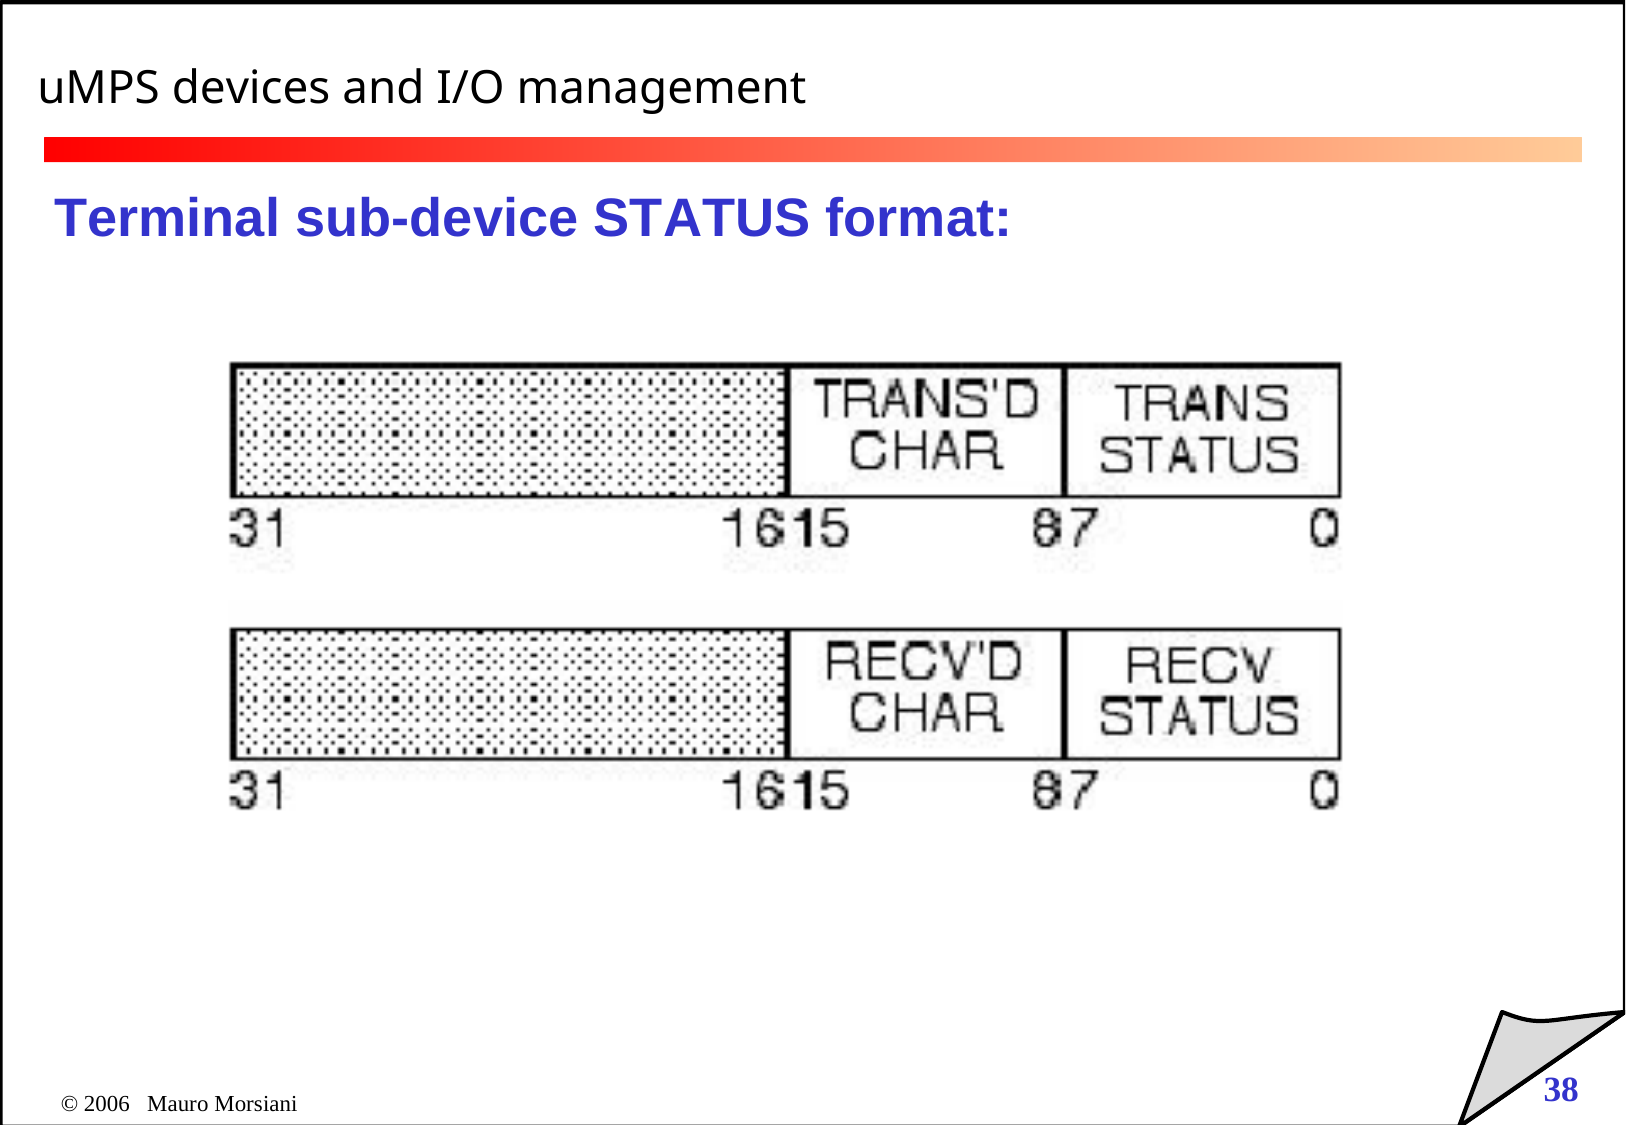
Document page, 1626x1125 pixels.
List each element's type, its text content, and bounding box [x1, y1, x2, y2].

list Terminal sub-device STATUS format: [54, 187, 1498, 739]
title uMPS devices and I/O management [37, 44, 1587, 130]
picture [221, 344, 1356, 833]
chart [824, 474, 1571, 739]
